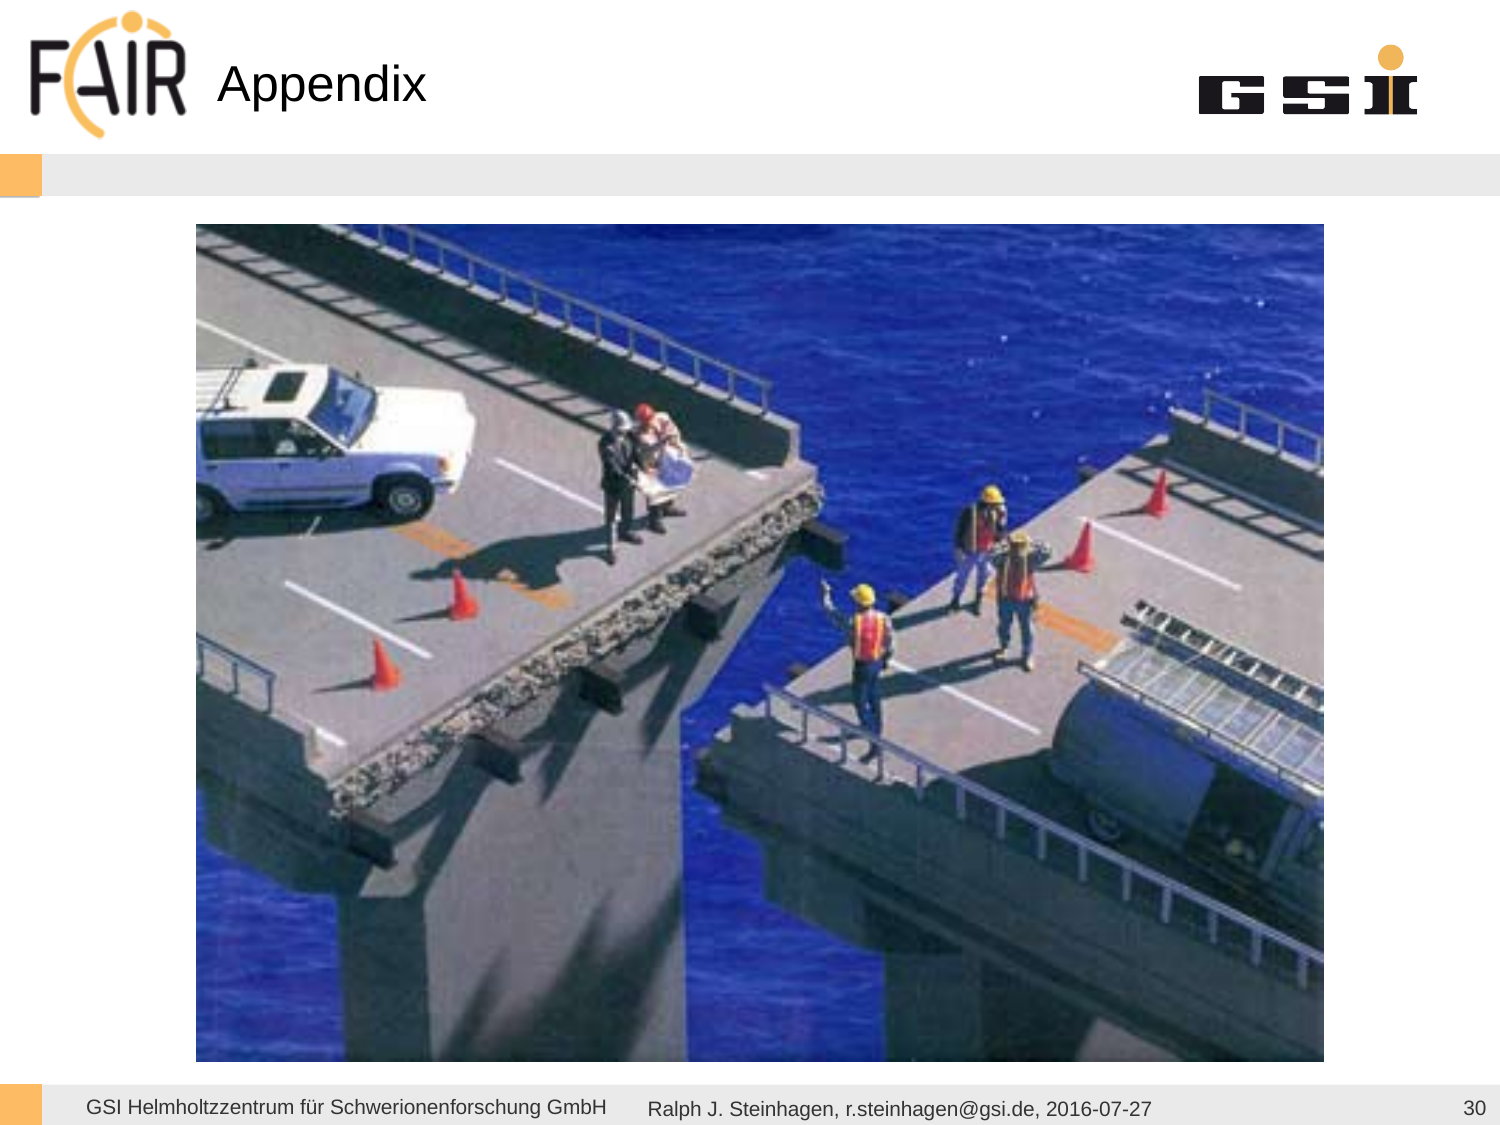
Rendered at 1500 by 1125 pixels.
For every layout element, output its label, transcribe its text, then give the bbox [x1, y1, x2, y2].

title Appendix [217, 20, 1180, 147]
picture [196, 224, 1324, 1062]
picture [1197, 42, 1419, 117]
picture [30, 9, 187, 141]
